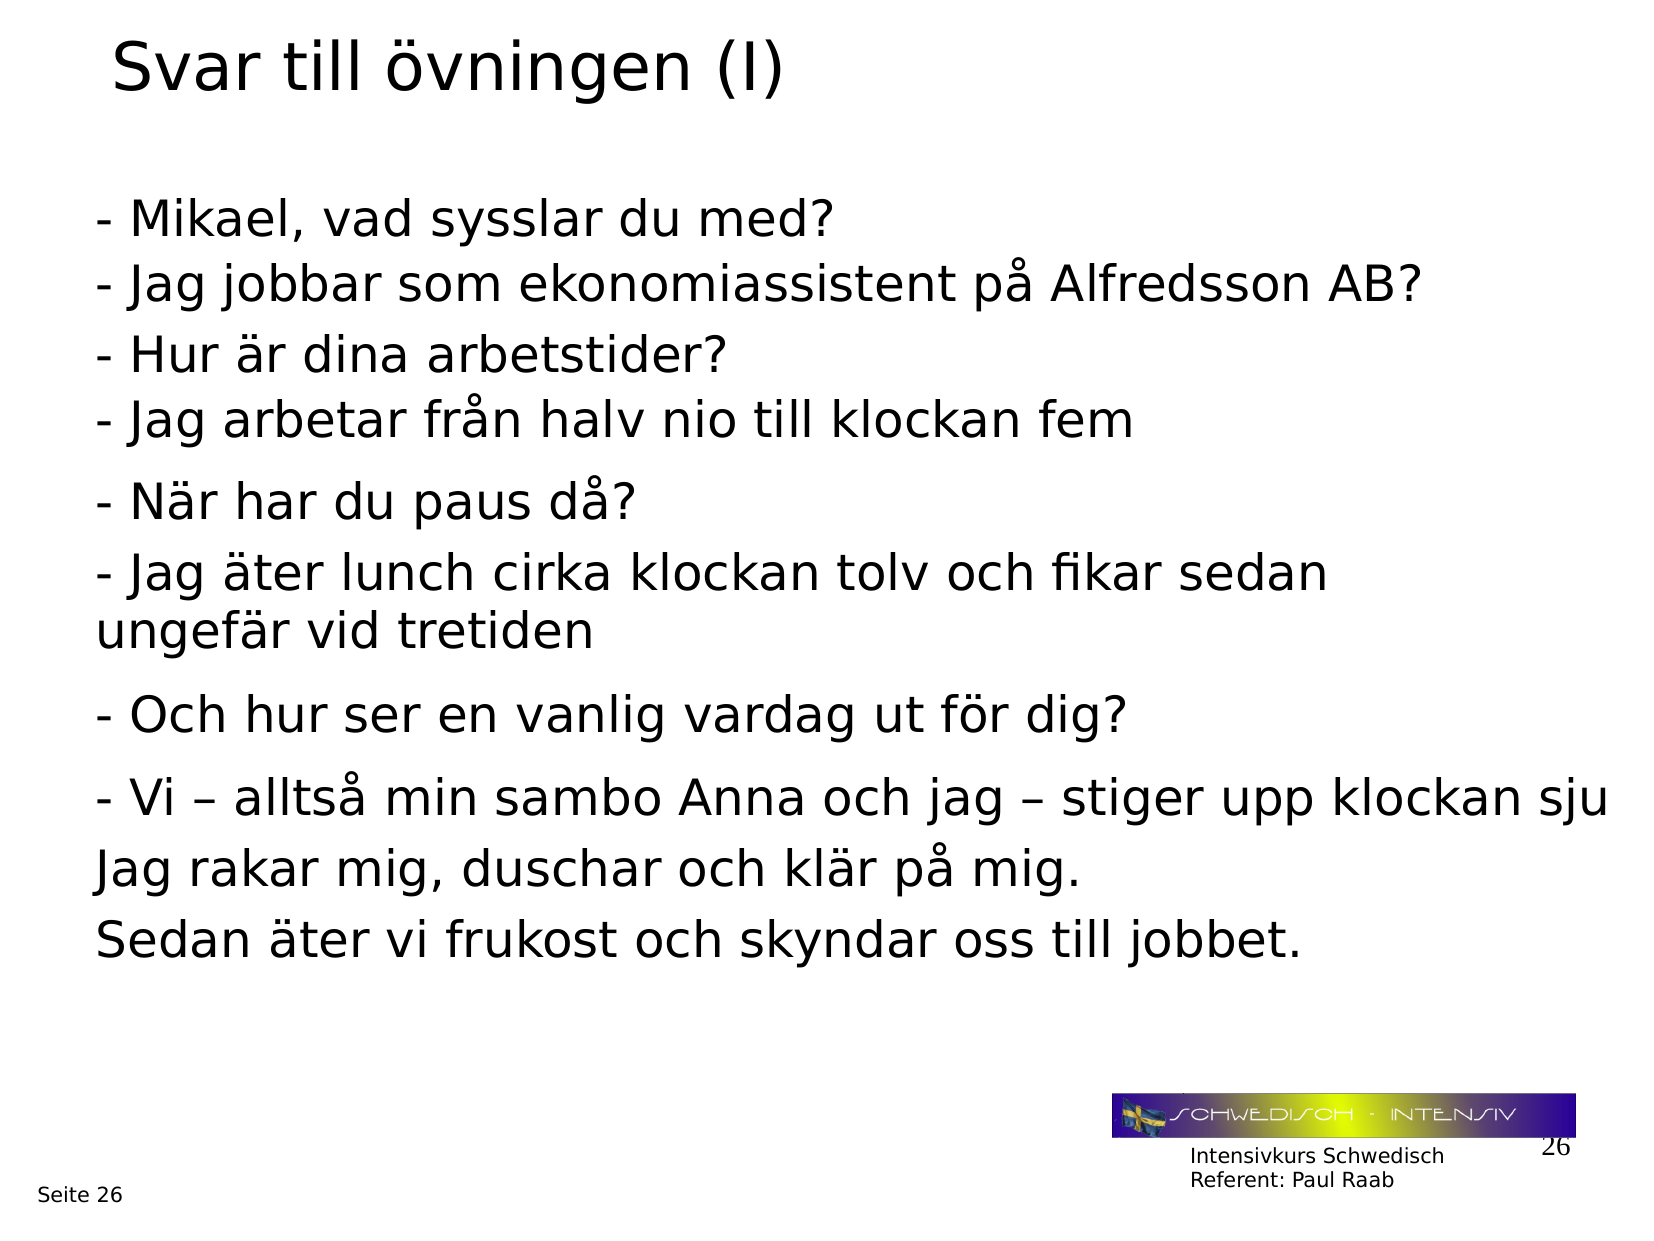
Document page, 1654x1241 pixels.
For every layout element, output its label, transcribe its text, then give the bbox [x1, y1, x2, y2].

text_box - Jag äter lunch cirka klockan tolv och fikar sedan ungefär vid tretiden [80, 536, 1463, 669]
text_box - Jag jobbar som ekonomiassistent på Alfredsson AB? [80, 247, 1463, 332]
text_box - Mikael, vad sysslar du med? [80, 182, 901, 247]
text_box - Och hur ser en vanlig vardag ut för dig? [80, 678, 1238, 763]
text_box - Hur är dina arbetstider? [80, 318, 901, 383]
picture [1112, 1093, 1576, 1138]
text_box - Vi – alltså min sambo Anna och jag – stiger upp klockan sju [81, 761, 1654, 846]
text_box Svar till övningen (I) [75, 21, 901, 114]
text_box - När har du paus då? [80, 466, 901, 536]
text_box Jag rakar mig, duschar och klär på mig. [81, 832, 1126, 903]
text_box - Jag arbetar från halv nio till klockan fem [80, 383, 1163, 468]
text_box Sedan äter vi frukost och skyndar oss till jobbet. [81, 903, 1351, 988]
